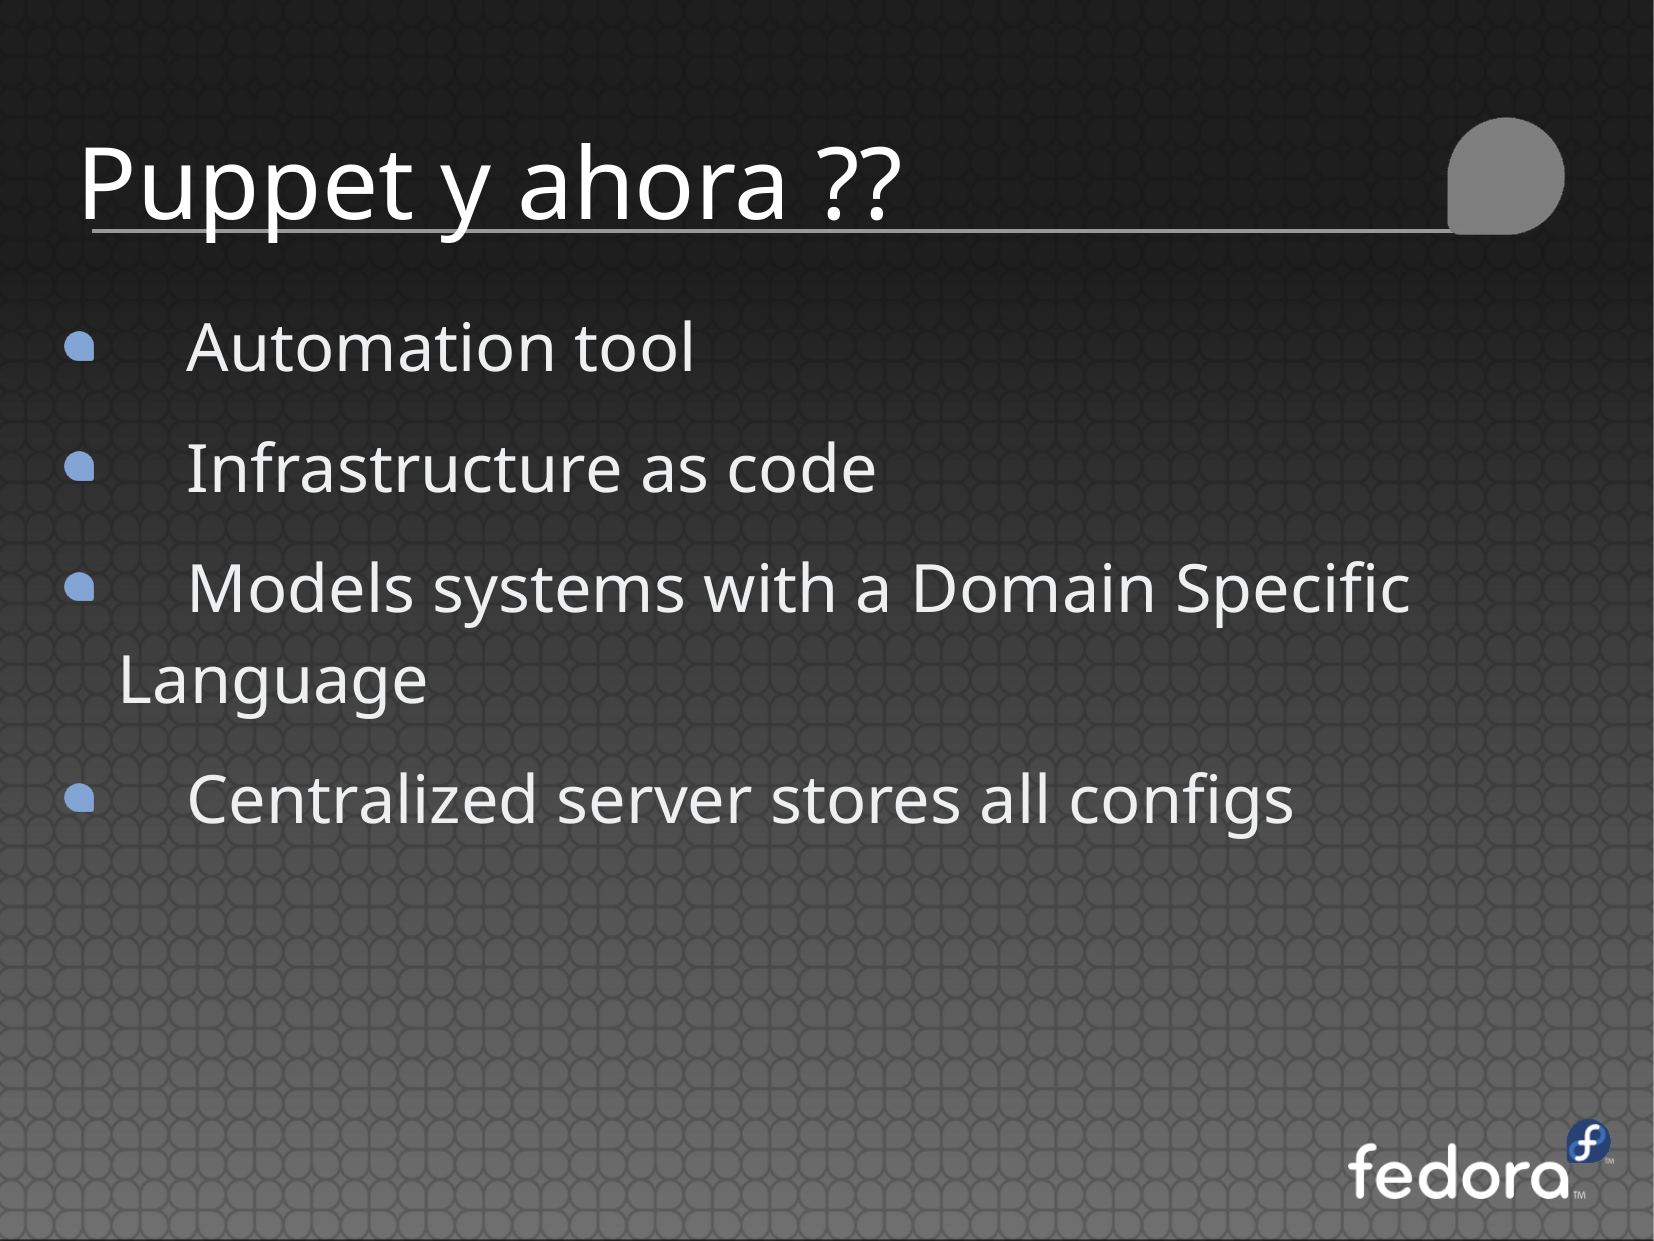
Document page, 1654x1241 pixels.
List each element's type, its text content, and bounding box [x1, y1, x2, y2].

title Puppet y ahora ?? [76, 112, 1566, 249]
list Automation tool Infrastructure as code Models systems with a Domain Specific Language Centralized server stores all configs [46, 300, 1536, 1105]
picture [0, 0, 1654, 1241]
